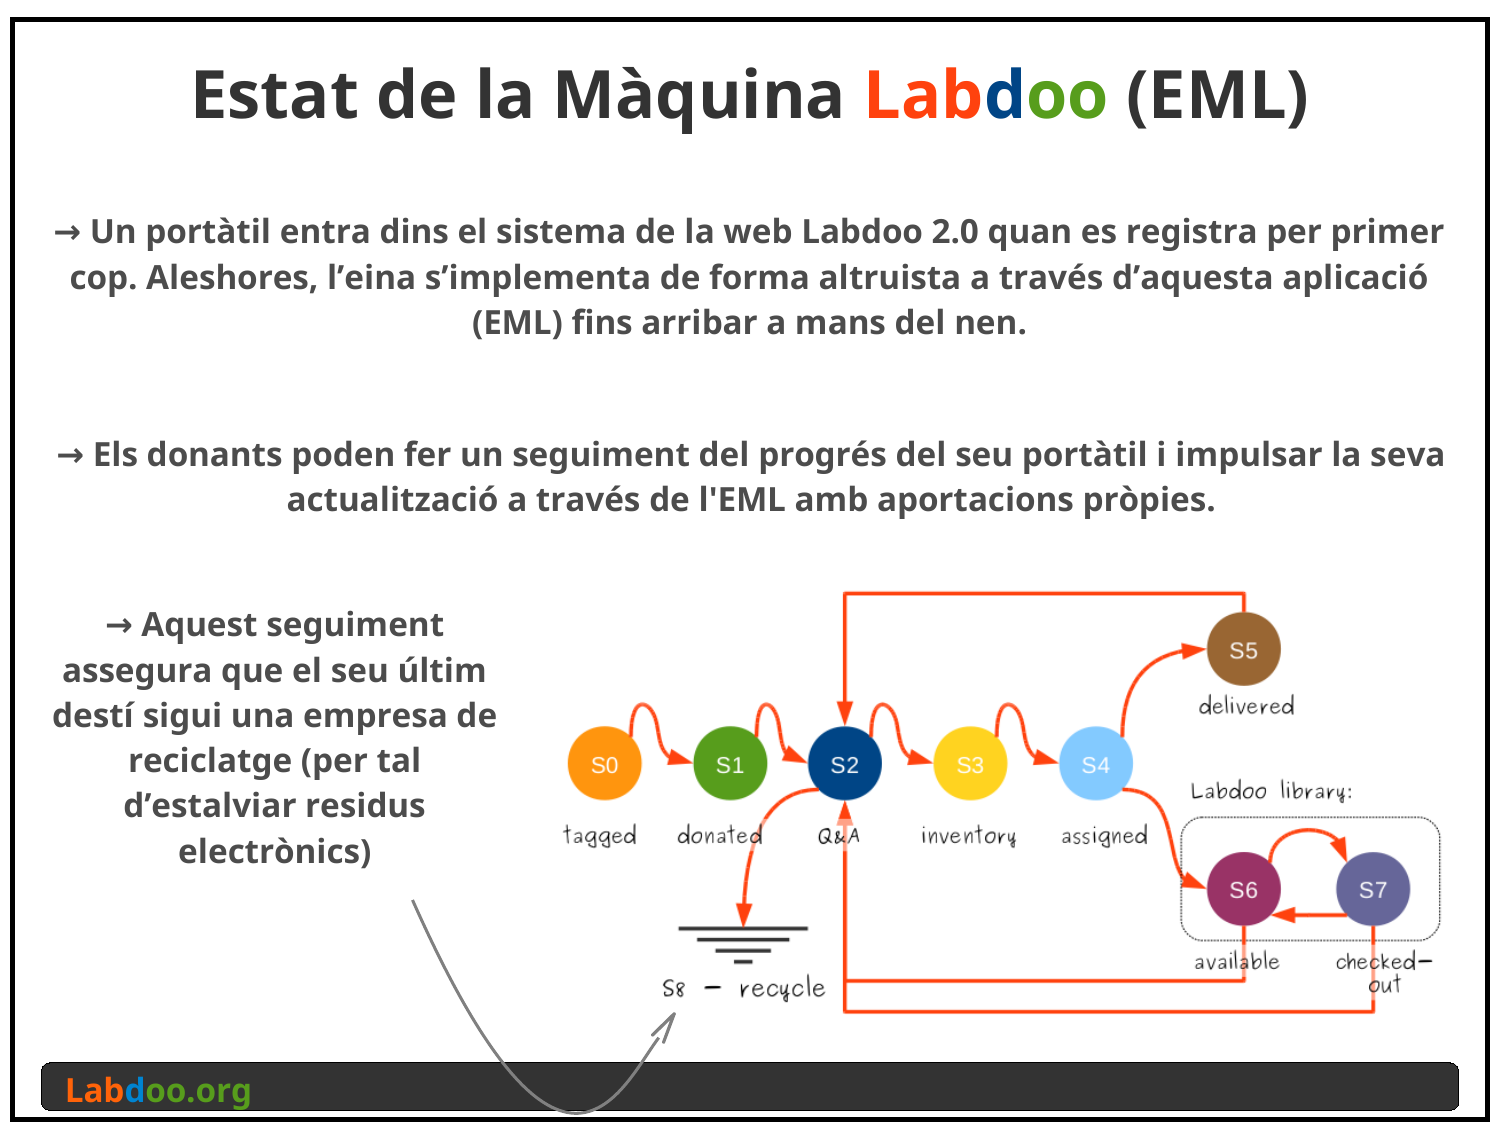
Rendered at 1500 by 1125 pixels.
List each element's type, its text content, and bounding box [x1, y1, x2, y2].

title → Un portàtil entra dins el sistema de la web Labdoo 2.0 quan es registra per primer cop. Aleshores, l’eina s’implementa de forma altruista a través d’aquesta aplicació (EML) fins arribar a mans del nen. [37, 167, 1463, 386]
picture [553, 568, 1454, 1040]
text_box Estat de la Màquina Labdoo (EML) [37, 44, 1463, 167]
title → Els donants poden fer un seguiment del progrés del seu portàtil i impulsar la seva actualització a través de l'EML amb aportacions pròpies. [39, 390, 1465, 563]
title → Aquest seguiment assegura que el seu últim destí sigui una empresa de reciclatge (per tal d’estalviar residus electrònics) [49, 530, 500, 944]
